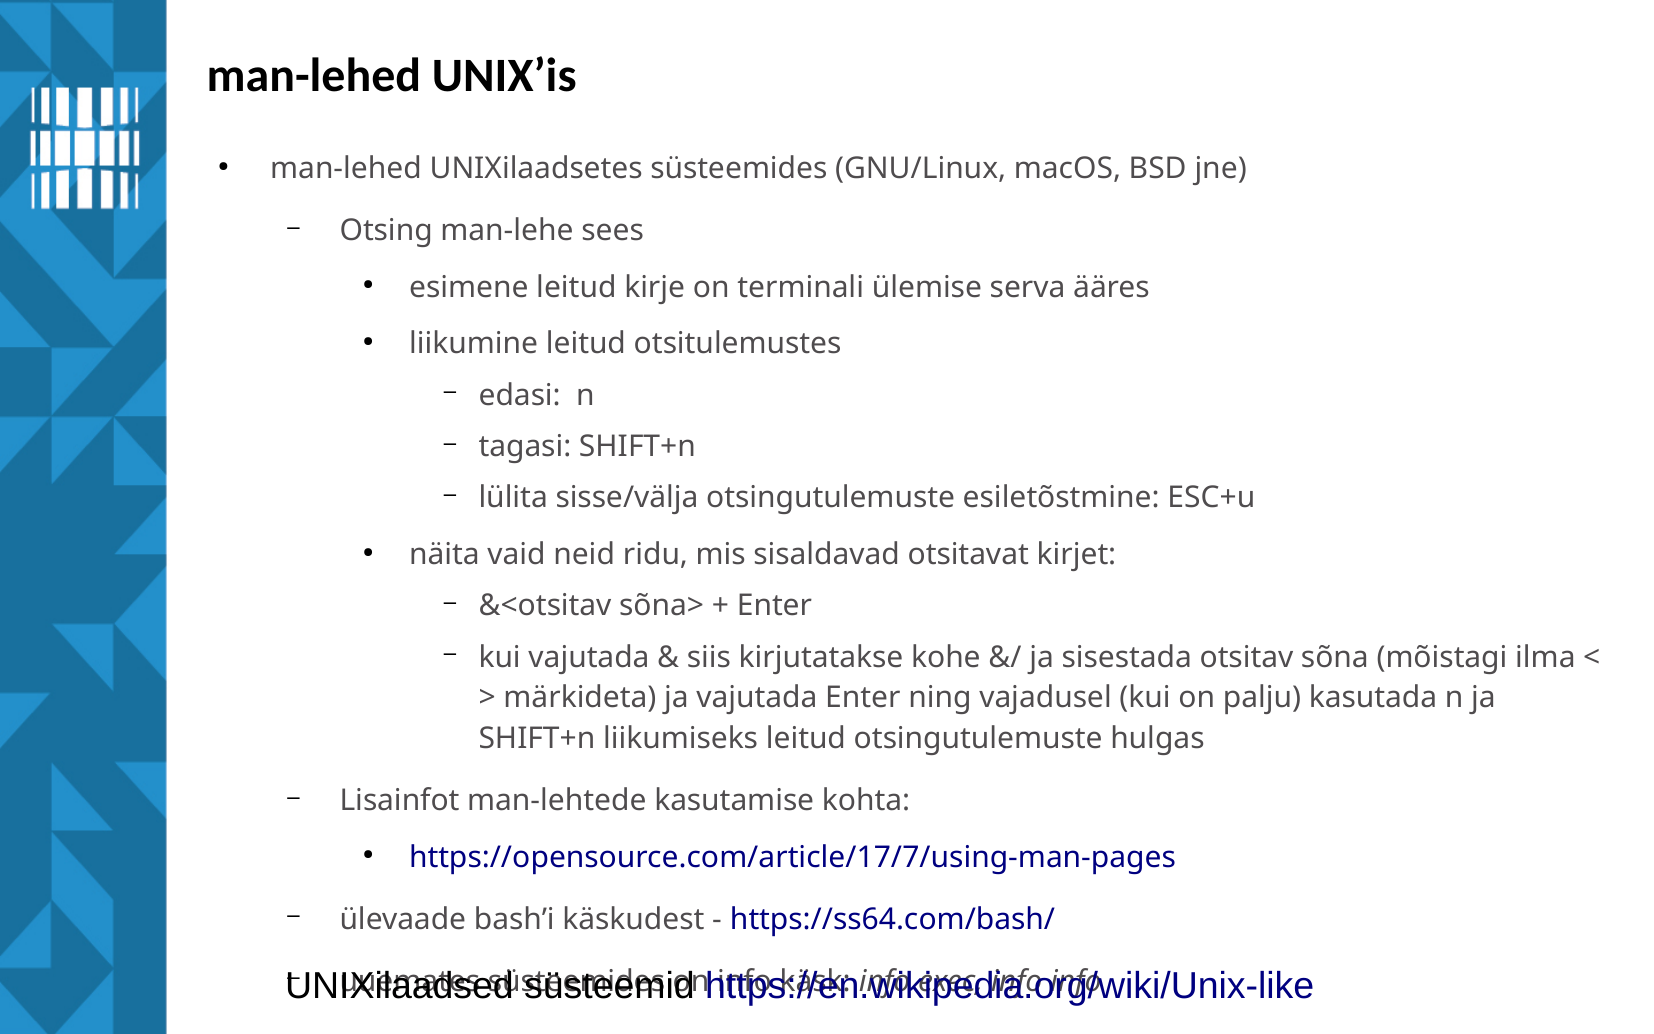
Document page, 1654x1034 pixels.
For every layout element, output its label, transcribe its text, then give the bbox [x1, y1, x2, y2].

text_box UNIXilaadsed süsteemid https://en.wikipedia.org/wiki/Unix-like [270, 956, 1382, 1014]
title man-lehed UNIX’is [206, 41, 1430, 119]
picture [42, 108, 132, 208]
list man-lehed UNIXilaadsetes süsteemides (GNU/Linux, macOS, BSD jne) Otsing man-lehe sees esimene leitud kirje on terminali ülemise serva ääres liikumine leitud otsitulemustes edasi: n tagasi: SHIFT+n lülita sisse/välja otsingutulemuste esiletõstmine: ESC+u näita vaid neid ridu, mis sisaldavad otsitavat kirjet: &<otsitav sõna> + Enter kui vajutada & siis kirjutatakse kohe &/ ja sisestada otsitav sõna (mõistagi ilma < > märkideta) ja vajutada Enter ning vajadusel (kui on palju) kasutada n ja SHIFT+n liikumiseks leitud otsingutulemuste hulgas Lisainfot man-lehtede kasutamise kohta: https://opensource.com/article/17/7/using-man-pages ülevaade bash’i käskudest - https://ss64.com/bash/ uuemates süsteemides on info käsk: info exec, info info [200, 146, 1607, 1004]
